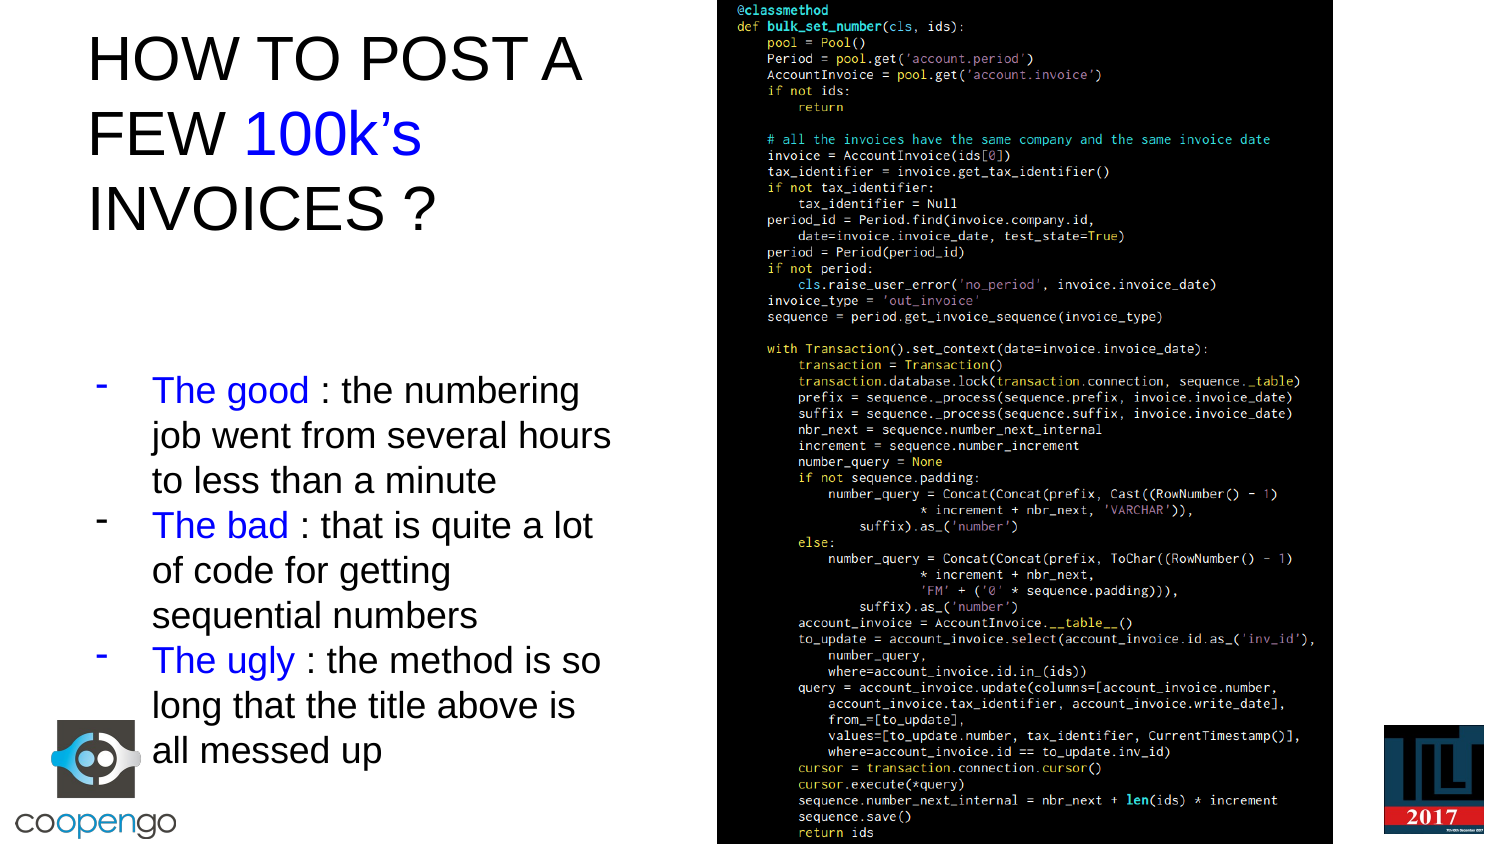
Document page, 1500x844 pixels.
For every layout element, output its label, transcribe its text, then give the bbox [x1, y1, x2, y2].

title HOW TO POST A FEW 100k’s INVOICES ? [75, 33, 678, 377]
picture [717, 0, 1333, 844]
picture [15, 720, 176, 839]
picture [81, 817, 94, 830]
text_box The good : the numbering job went from several hours to less than a minute The bad : that is quite a lot of code for getting sequential numbers The ugly : the method is so long that the title above is all messed up [61, 350, 635, 780]
picture [1384, 725, 1484, 834]
